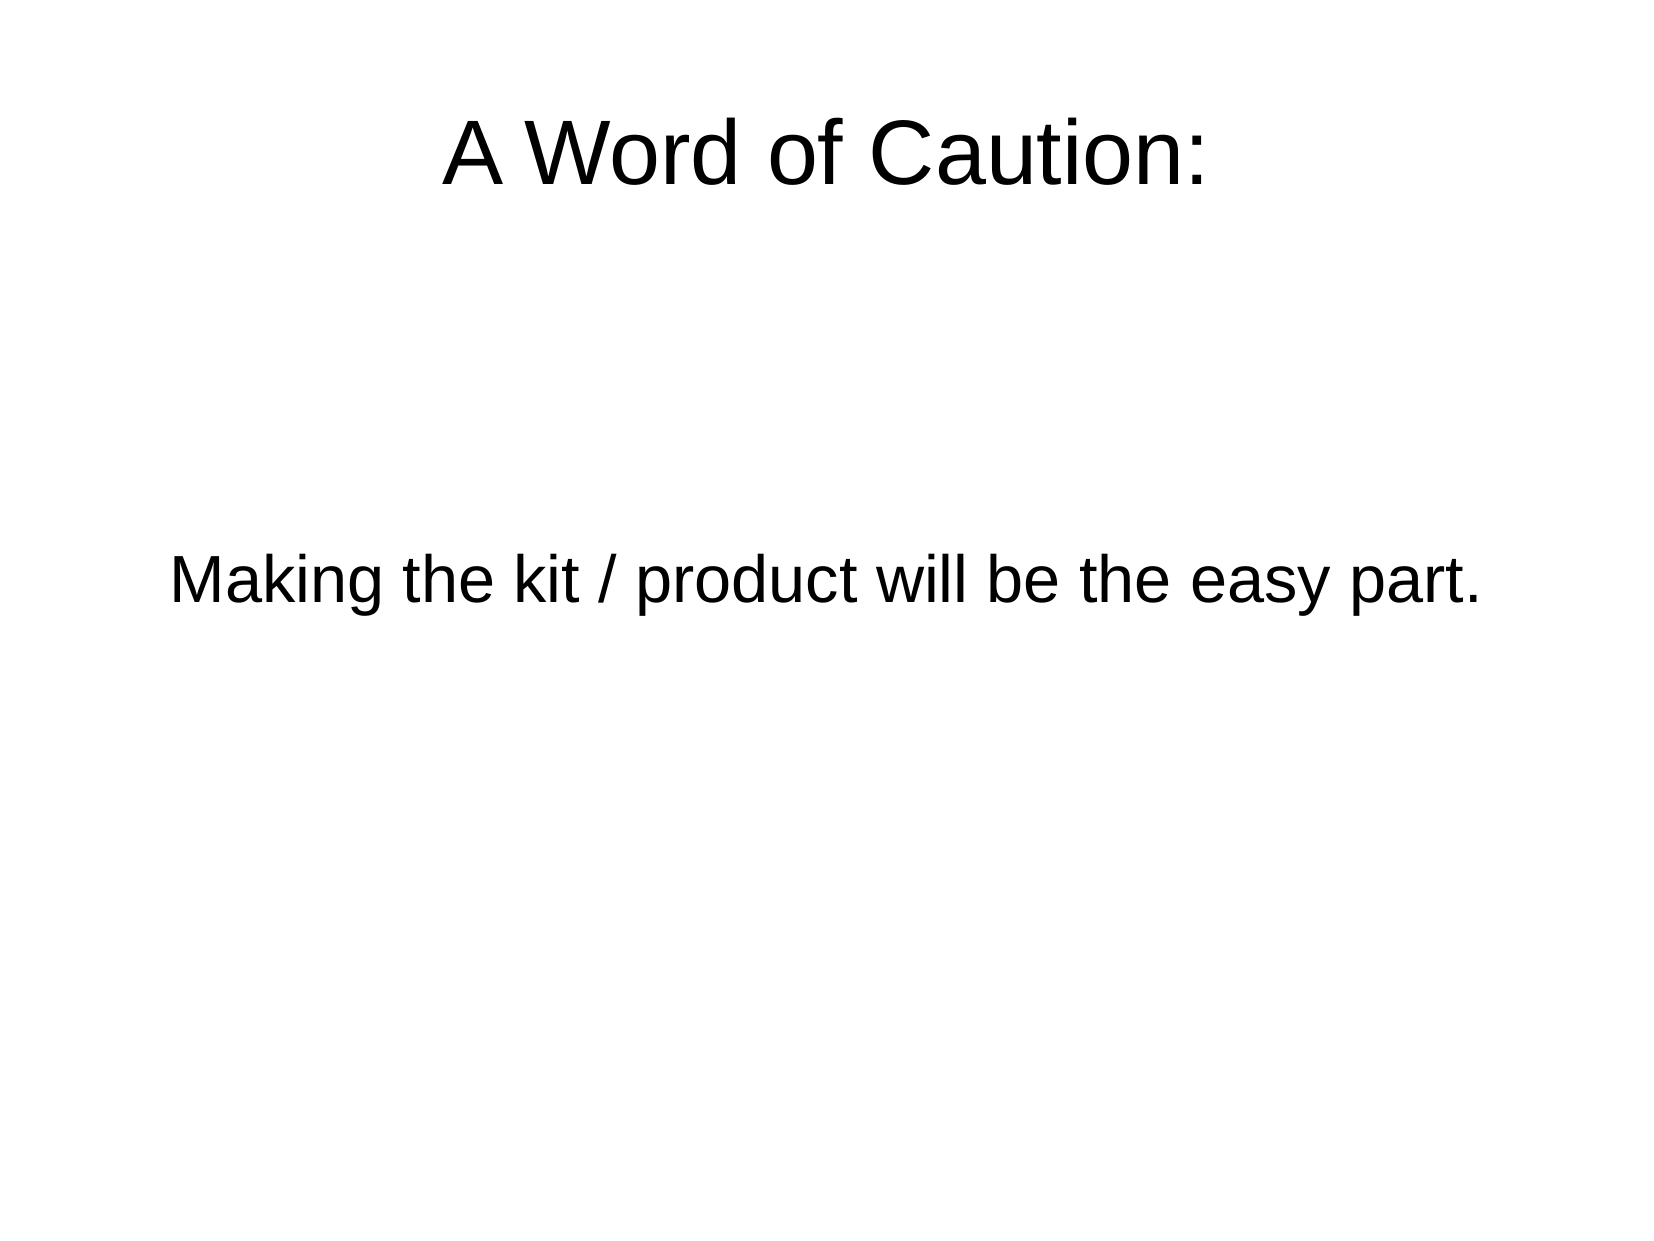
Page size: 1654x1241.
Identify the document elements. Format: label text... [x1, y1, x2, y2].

subtitle Making the kit / product will be the easy part. [82, 49, 1571, 1109]
